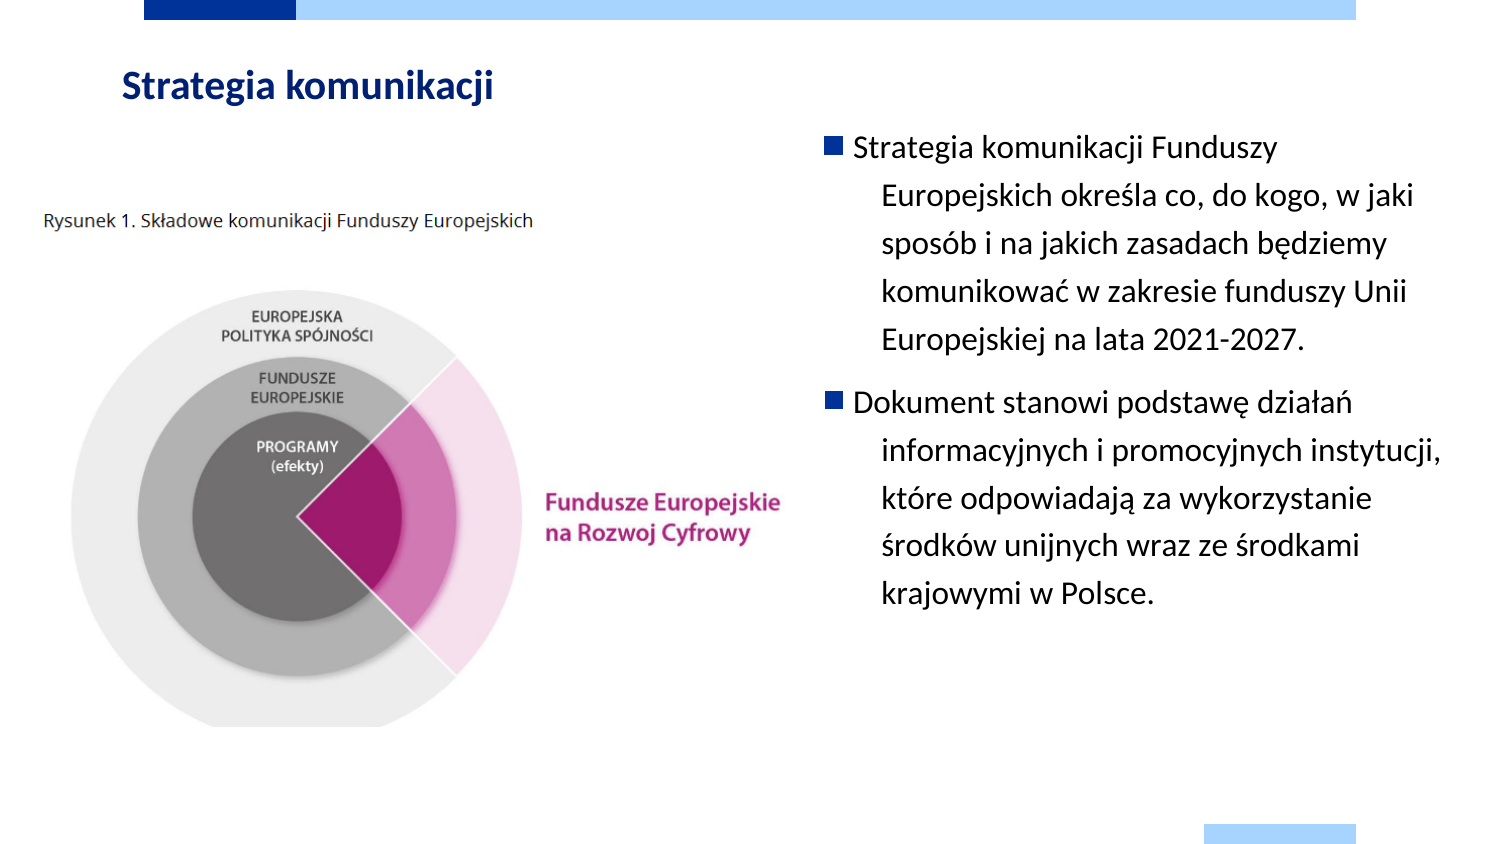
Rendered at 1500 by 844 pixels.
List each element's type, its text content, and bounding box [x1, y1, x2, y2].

list Strategia komunikacji Funduszy Europejskich określa co, do kogo, w jaki sposób i na jakich zasadach będziemy komunikować w zakresie funduszy Unii Europejskiej na lata 2021-2027. Dokument stanowi podstawę działań informacyjnych i promocyjnych instytucji, które odpowiadają za wykorzystanie środków unijnych wraz ze środkami krajowymi w Polsce. [824, 117, 1452, 783]
picture [30, 206, 825, 727]
title Strategia komunikacji [121, 57, 558, 178]
